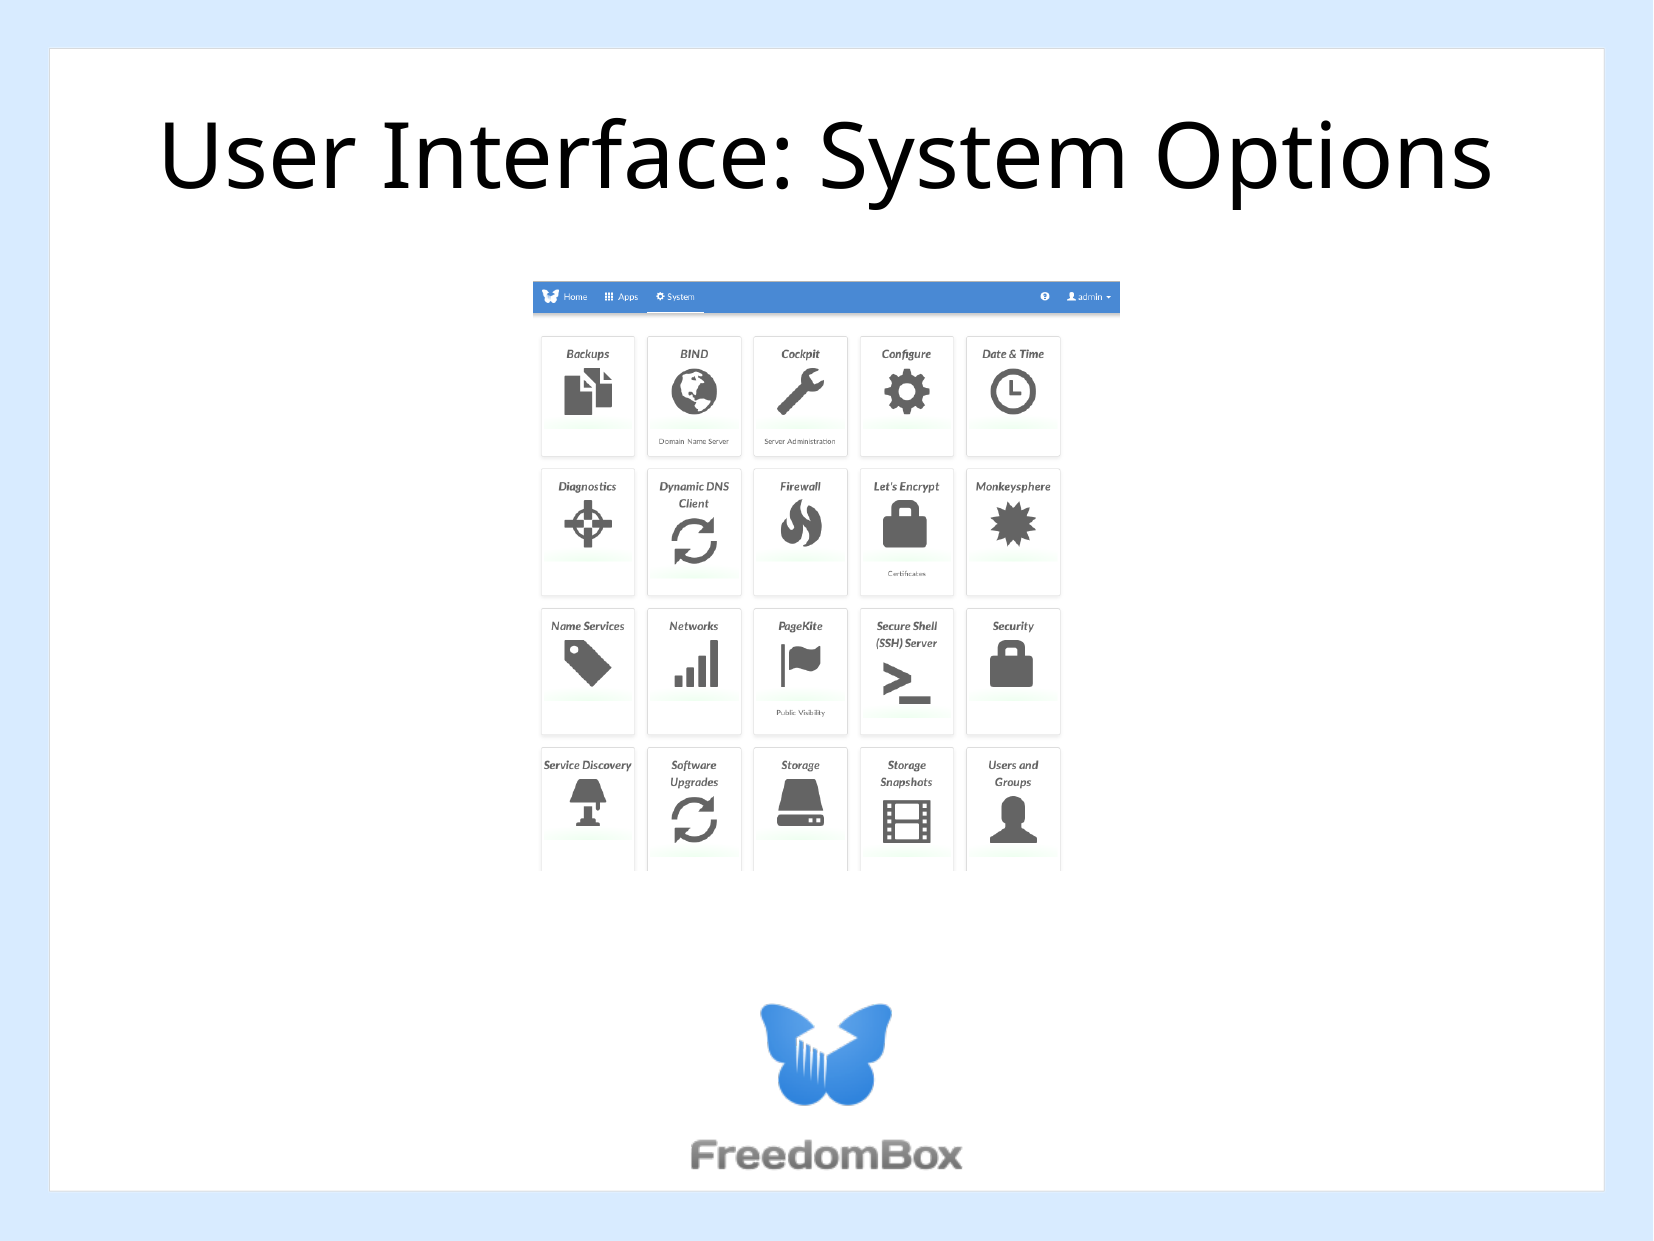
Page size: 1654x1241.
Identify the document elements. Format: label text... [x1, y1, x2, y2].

title User Interface: System Options [82, 49, 1571, 257]
picture [0, 0, 1654, 1241]
